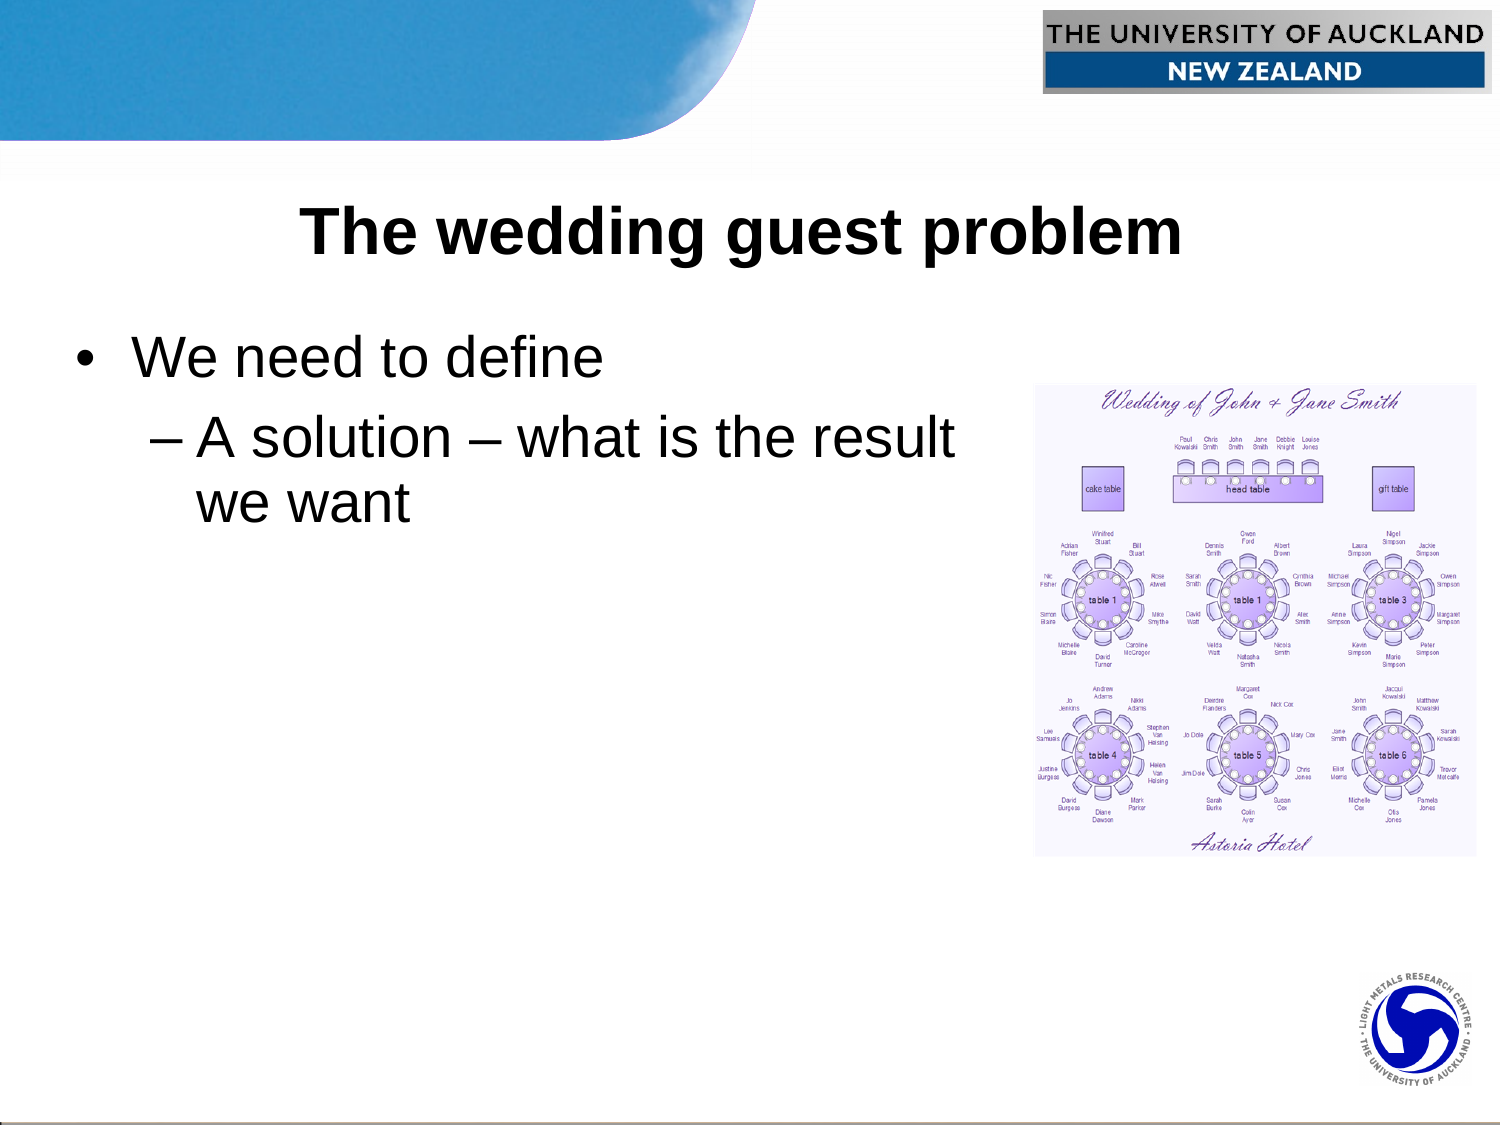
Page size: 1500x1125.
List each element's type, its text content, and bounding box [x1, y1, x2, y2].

picture [1359, 972, 1472, 1086]
title The wedding guest problem [67, 166, 1418, 296]
picture [1033, 383, 1477, 857]
picture [0, 0, 1500, 181]
list We need to define A solution – what is the result we want [75, 324, 1034, 1068]
